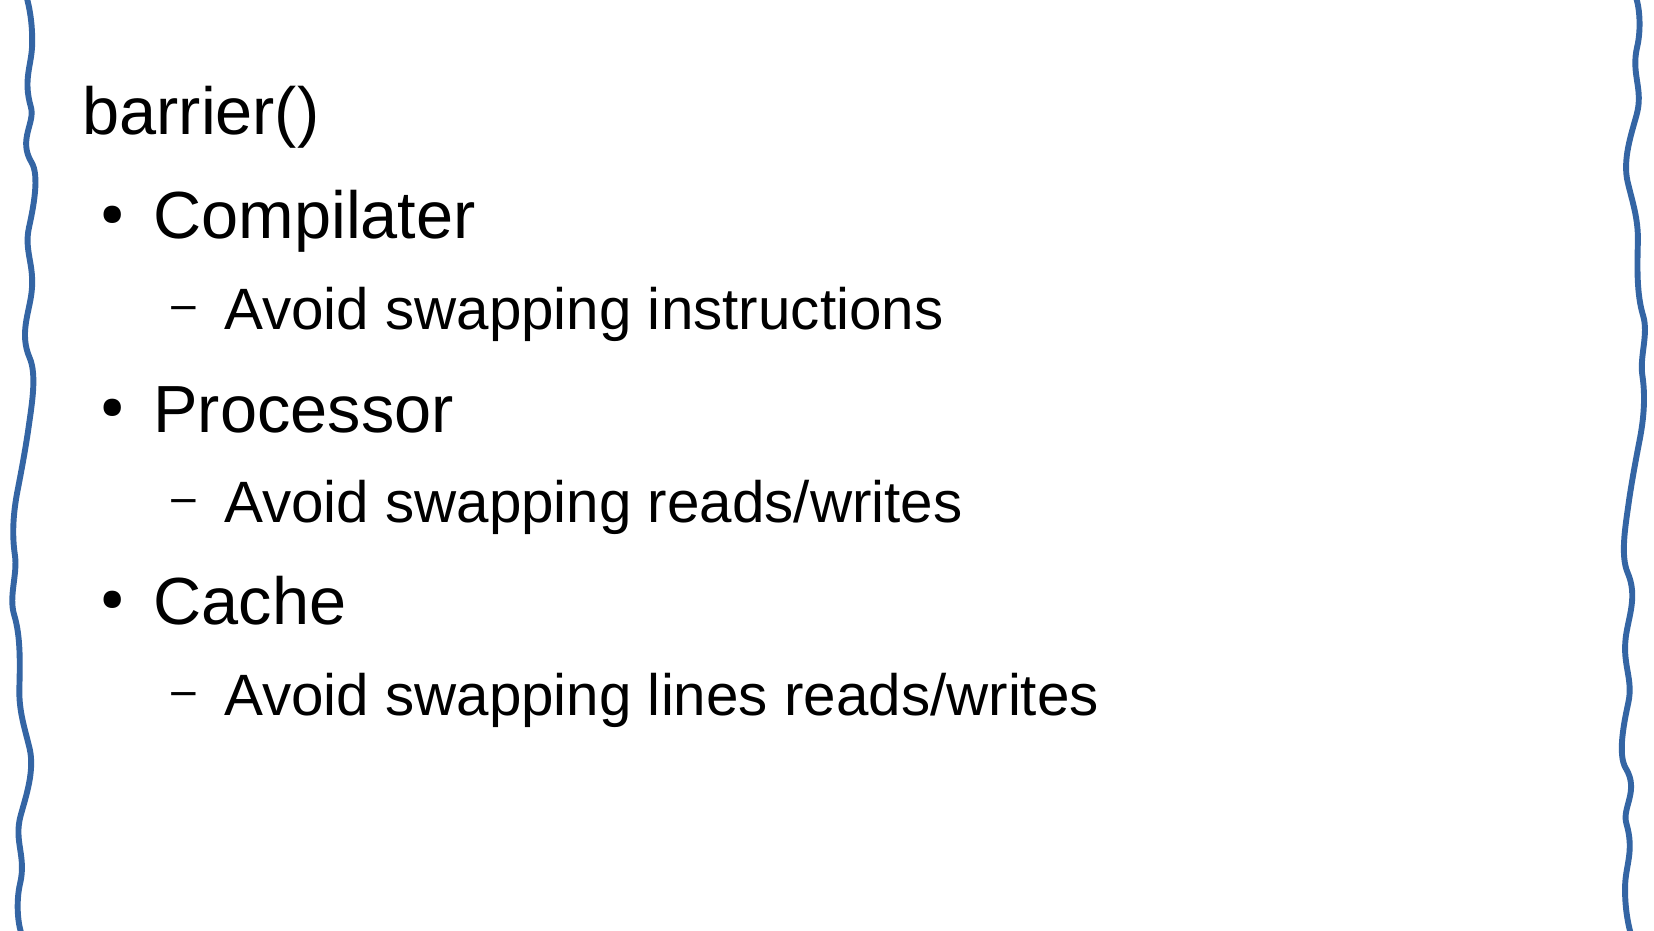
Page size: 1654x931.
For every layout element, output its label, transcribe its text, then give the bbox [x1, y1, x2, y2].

list barrier() Compilater Avoid swapping instructions Processor Avoid swapping reads/writes Cache Avoid swapping lines reads/writes [82, 74, 1571, 852]
